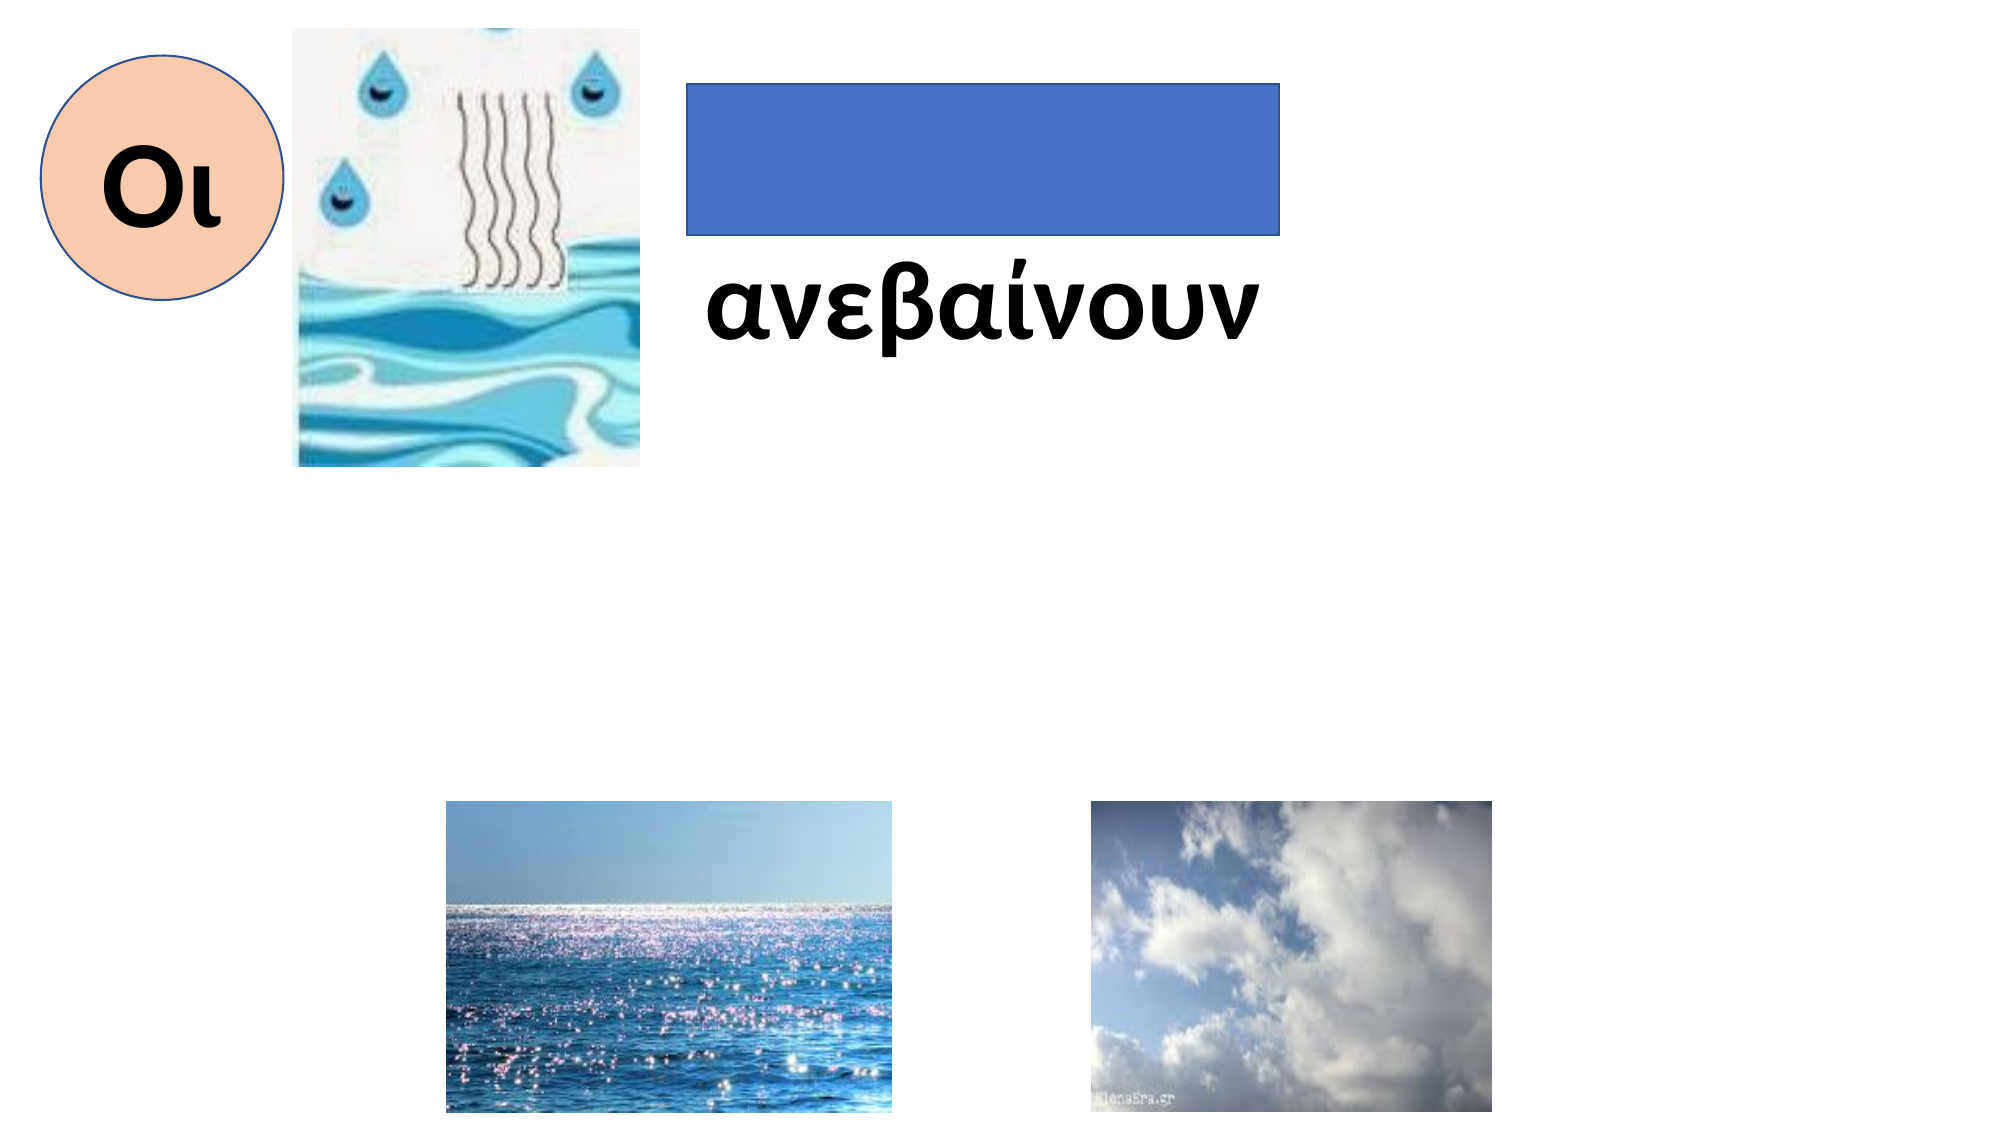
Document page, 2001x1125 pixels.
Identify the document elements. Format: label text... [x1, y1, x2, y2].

picture [1091, 801, 1492, 1112]
picture [446, 801, 892, 1113]
picture [292, 28, 640, 467]
text_box ανεβαίνουν [687, 84, 1279, 235]
text_box Οι [40, 55, 284, 300]
